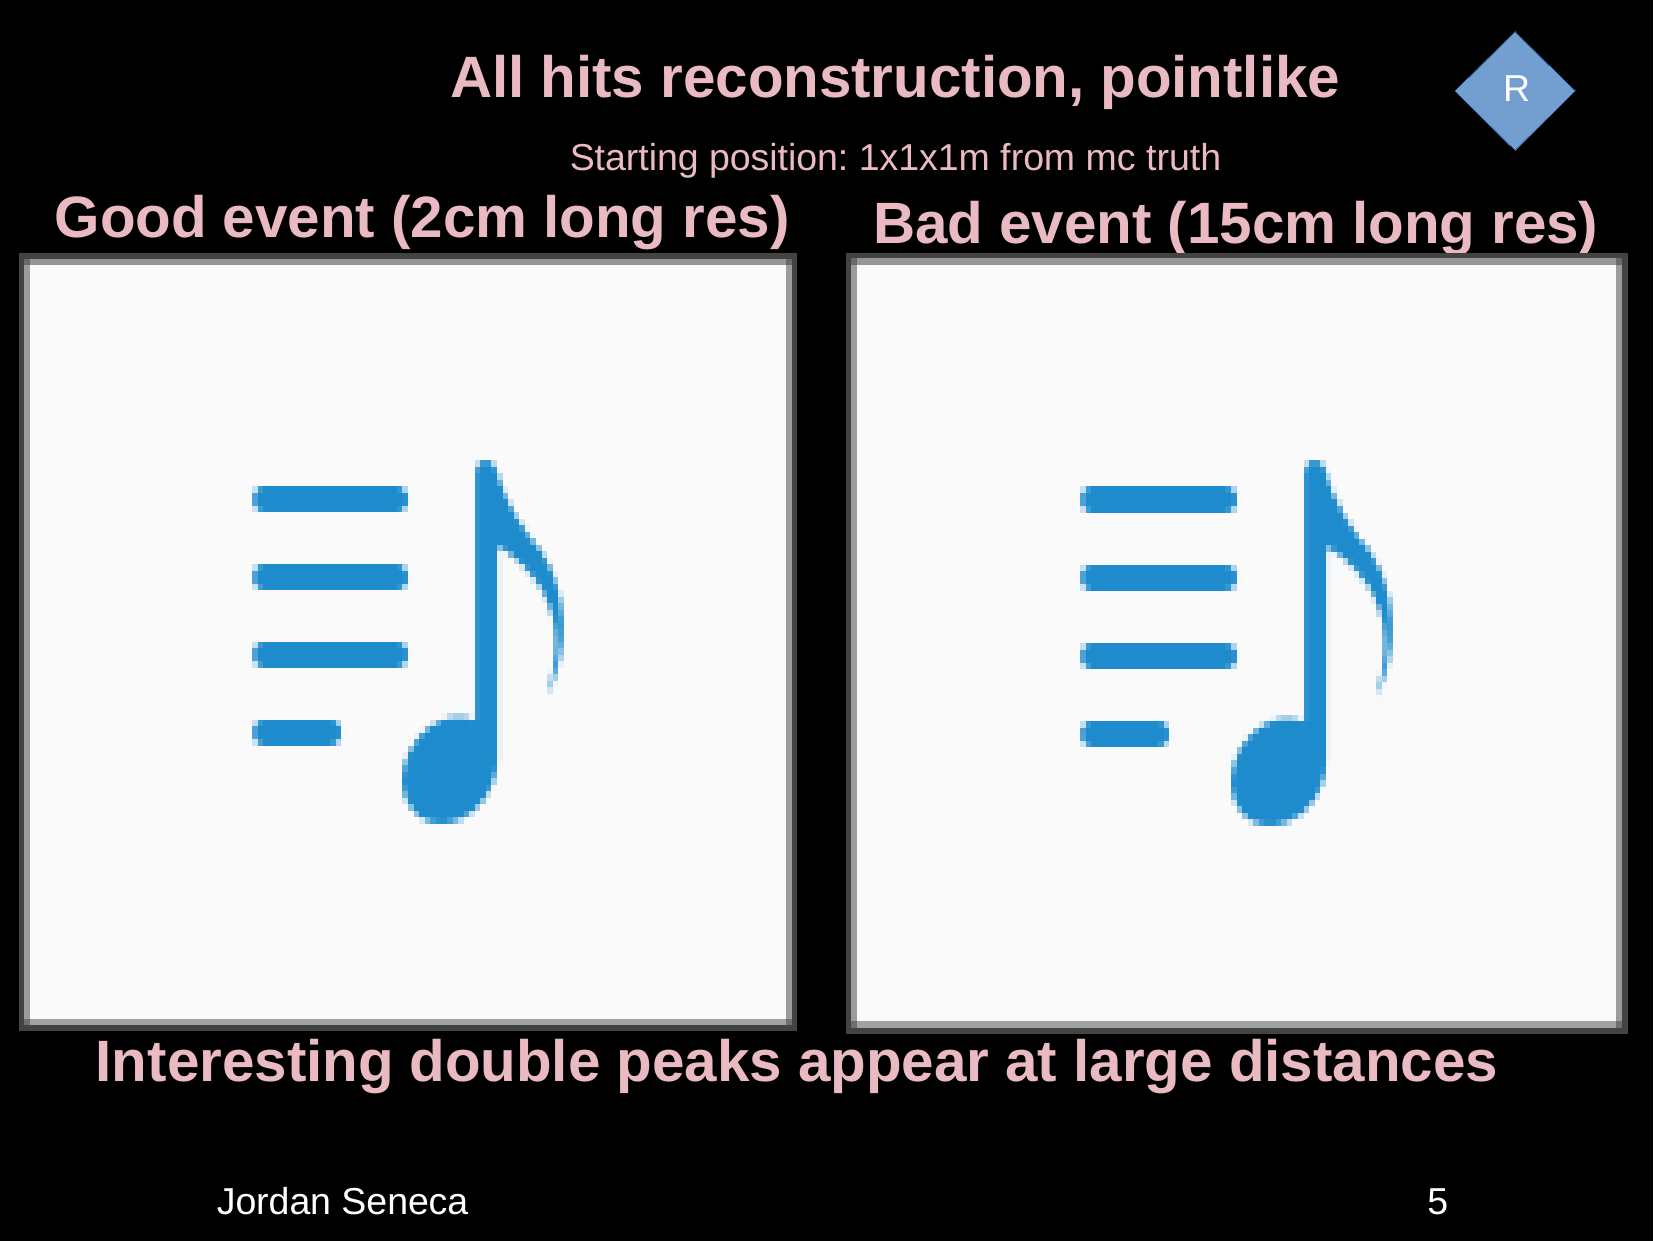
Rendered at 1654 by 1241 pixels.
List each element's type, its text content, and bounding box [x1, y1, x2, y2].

text_box [18, 252, 799, 1033]
text_box Interesting double peaks appear at large distances [45, 1015, 1654, 1101]
text_box [845, 251, 1629, 1036]
text_box Good event (2cm long res) [4, 171, 1220, 257]
text_box All hits reconstruction, pointlike Starting position: 1x1x1m from mc truth [270, 31, 1486, 177]
text_box Bad event (15cm long res) [822, 177, 1654, 263]
text_box R [1488, 60, 1546, 117]
text_box [1455, 31, 1576, 151]
